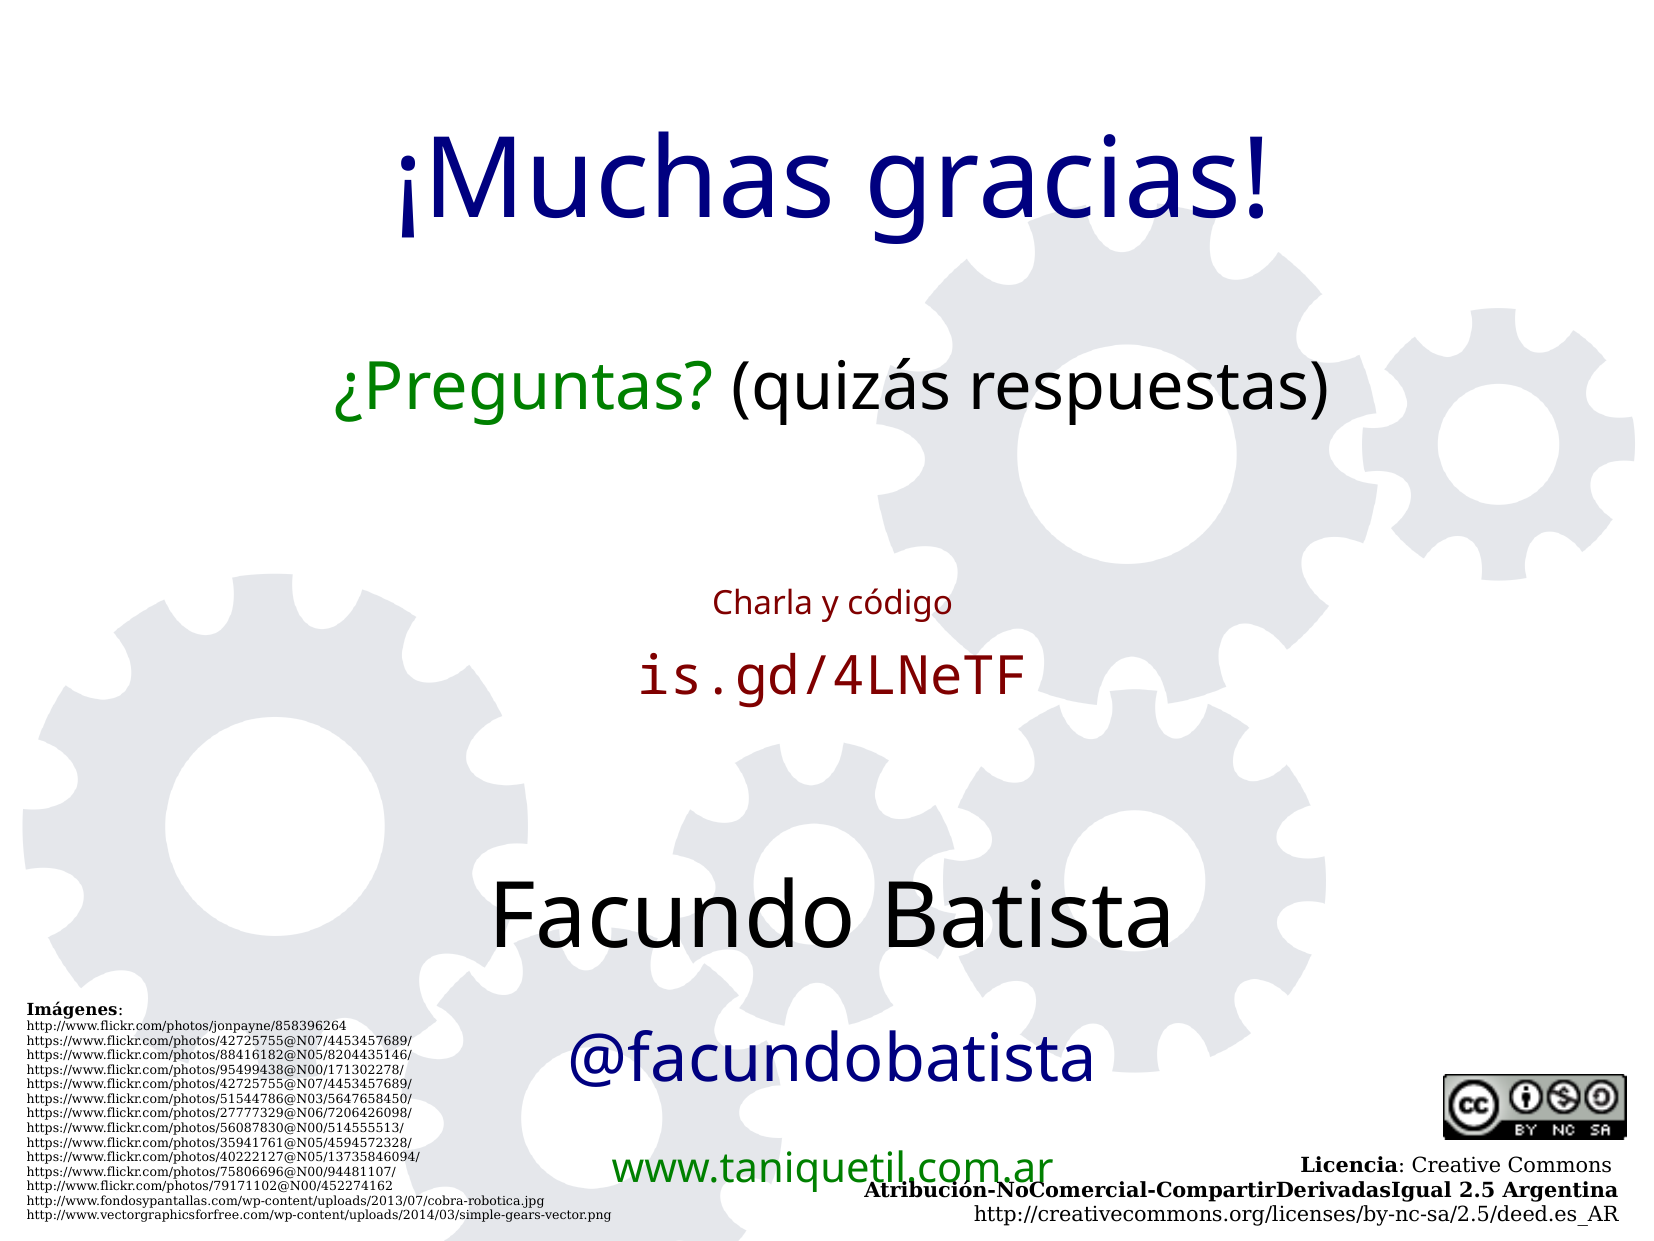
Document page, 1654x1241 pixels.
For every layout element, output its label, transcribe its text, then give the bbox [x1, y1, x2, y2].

picture [0, 0, 1654, 1241]
text_box ¡Muchas gracias! ¿Preguntas? (quizás respuestas) Charla y código is.gd/4LNeTF Facundo Batista @facundobatista www.taniquetil.com.ar [70, 88, 1595, 1126]
text_box Licencia: Creative Commons Atribución-NoComercial-CompartirDerivadasIgual 2.5 Argentina http://creativecommons.org/licenses/by-nc-sa/2.5/deed.es_AR [781, 1145, 1634, 1241]
text_box Imágenes: http://www.flickr.com/photos/jonpayne/858396264 https://www.flickr.com/photos/42725755@N07/4453457689/ https://www.flickr.com/photos/88416182@N05/8204435146/ https://www.flickr.com/photos/95499438@N00/171302278/ https://www.flickr.com/photos/42725755@N07/4453457689/ https://www.flickr.com/photos/51544786@N03/5647658450/ https://www.flickr.com/photos/27777329@N06/7206426098/ https://www.flickr.com/photos/56087830@N00/514555513/ https://www.flickr.com/photos/35941761@N05/4594572328/ https://www.flickr.com/photos/40222127@N05/13735846094/ https://www.flickr.com/photos/75806696@N00/94481107/ http://www.flickr.com/photos/79171102@N00/452274162 http://www.fondosypantallas.com/wp-content/uploads/2013/07/cobra-robotica.jpg http://www.vectorgraphicsforfree.com/wp-content/uploads/2014/03/simple-gears-vector.png [11, 992, 1123, 1234]
